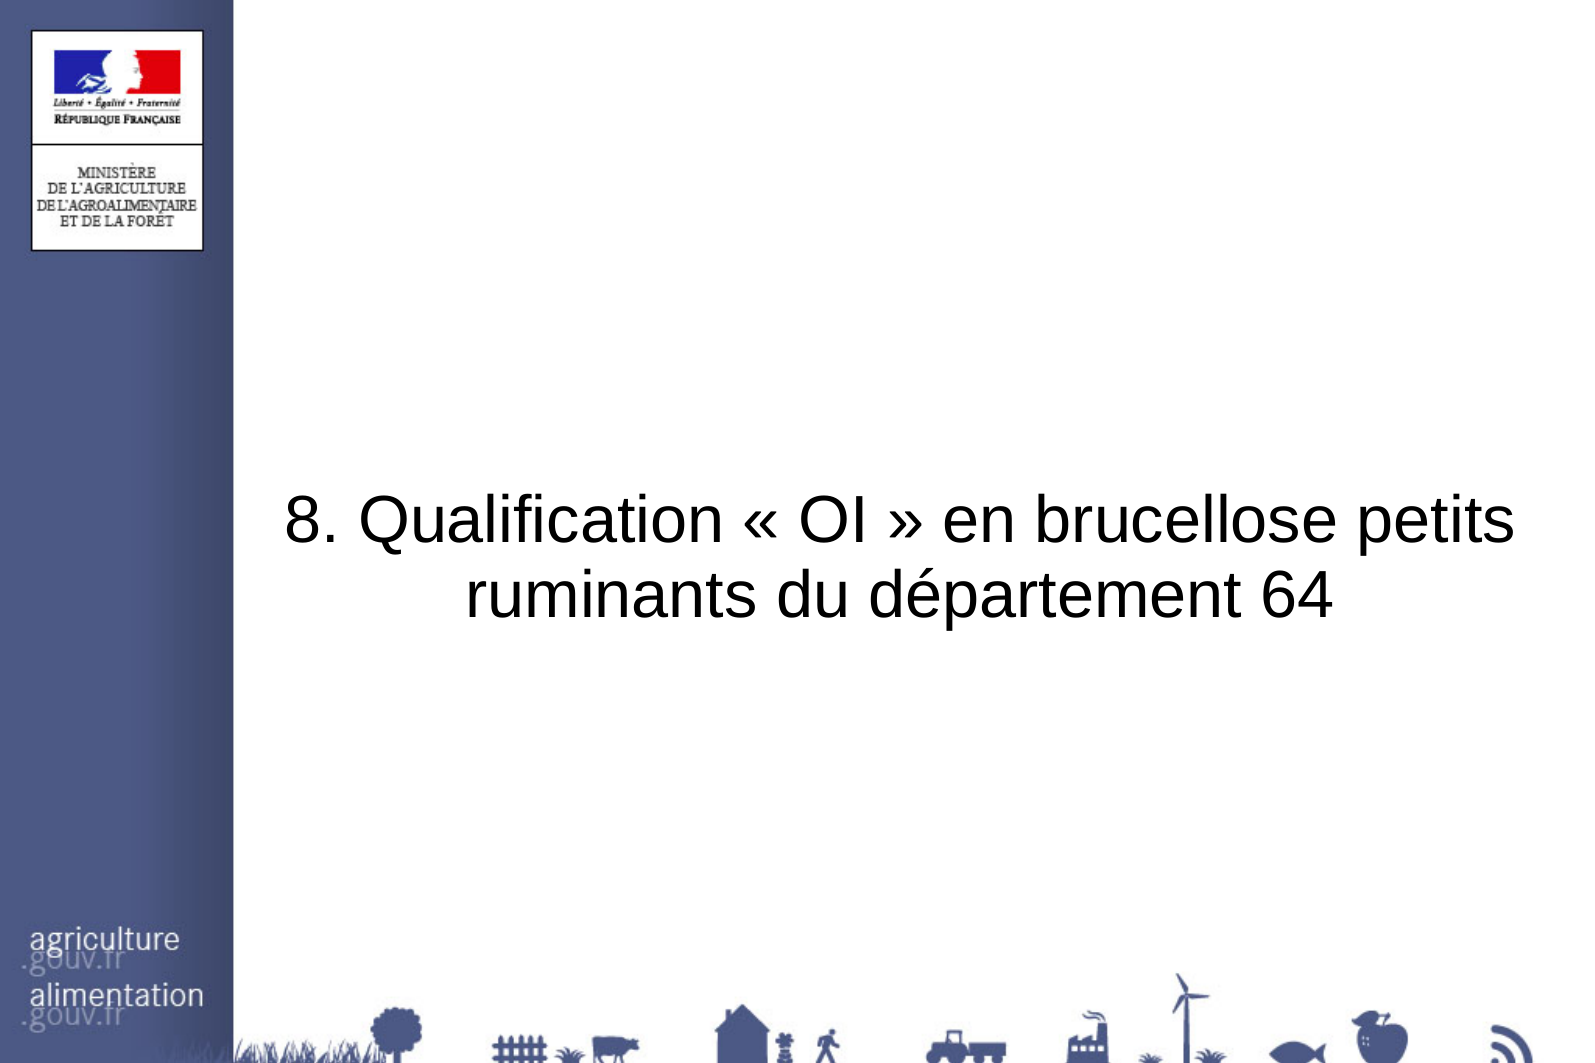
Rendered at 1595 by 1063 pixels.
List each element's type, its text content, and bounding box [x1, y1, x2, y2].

picture [0, 0, 1595, 1063]
subtitle 8. Qualification « OI » en brucellose petits ruminants du département 64 [265, 248, 1536, 866]
